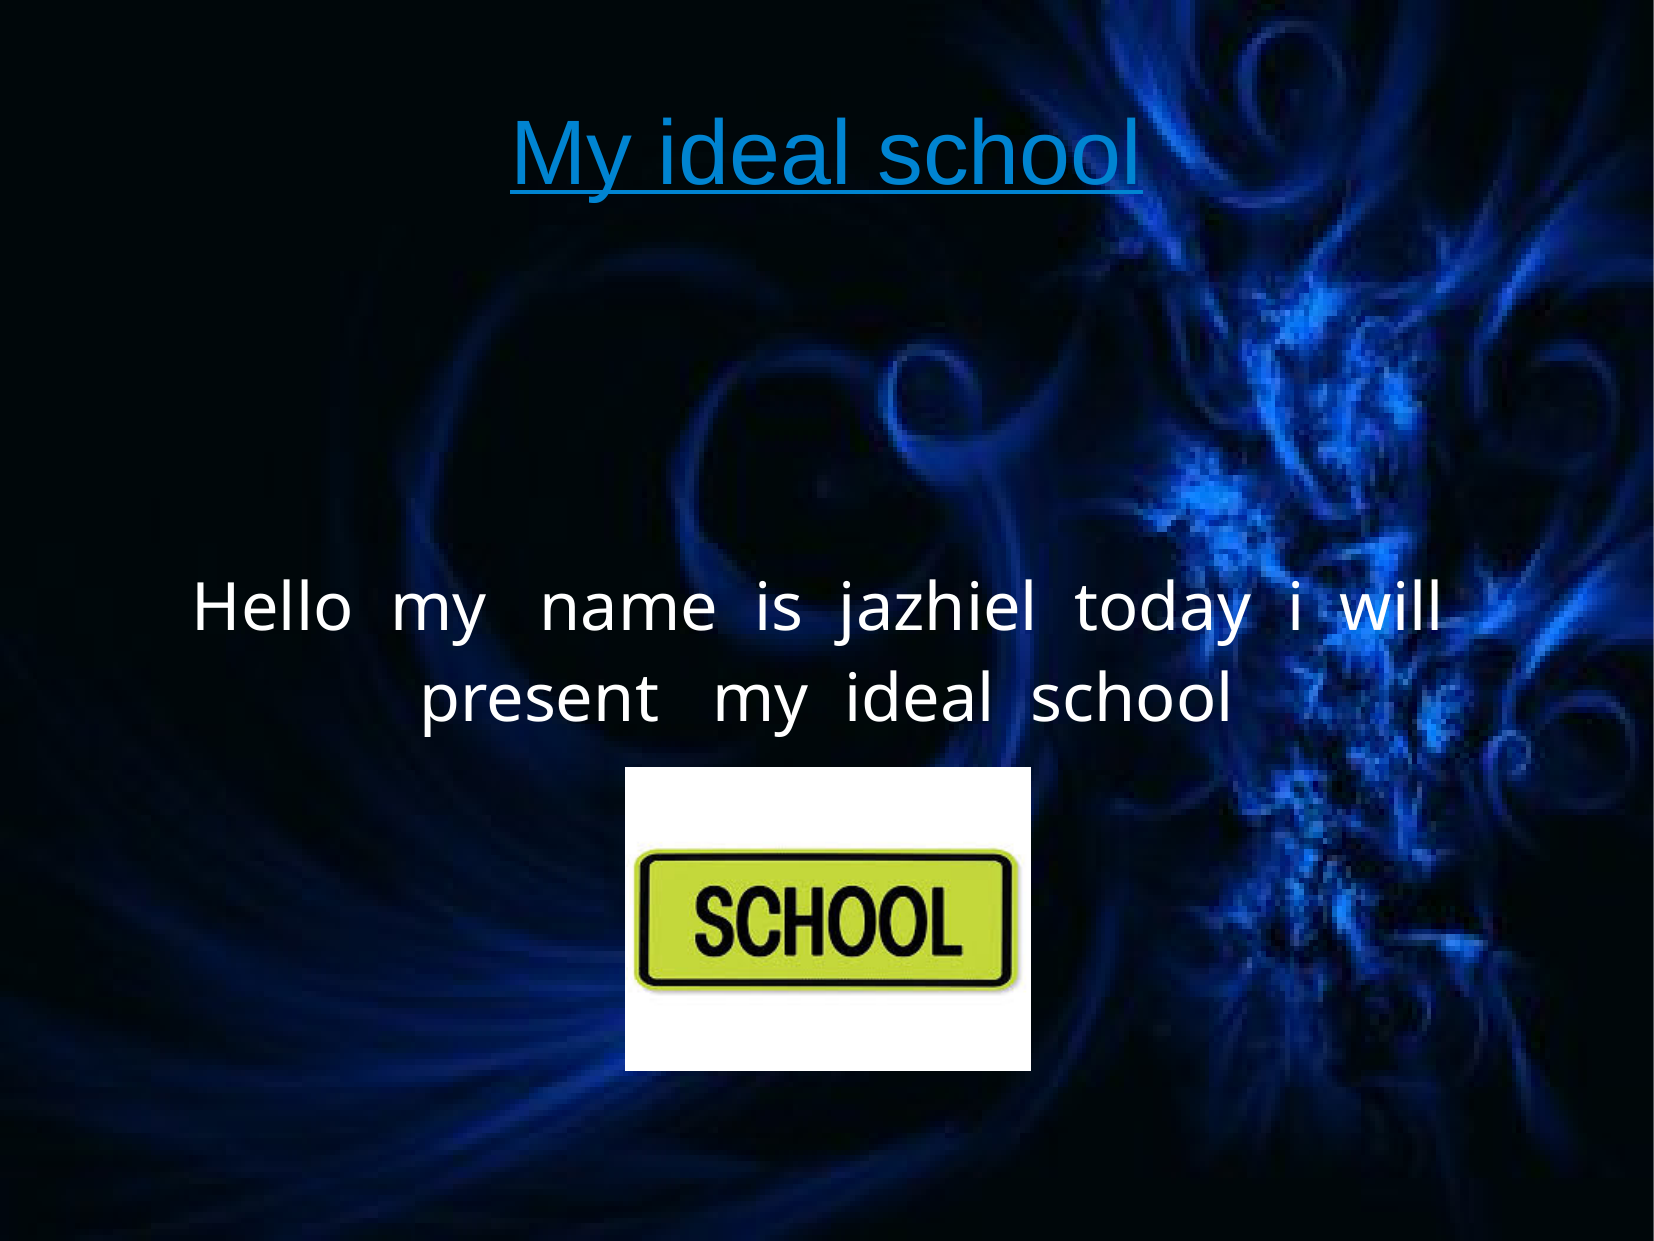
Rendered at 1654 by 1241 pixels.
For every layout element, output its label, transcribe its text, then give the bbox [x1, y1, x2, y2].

subtitle Hello my name is jazhiel today i will present my ideal school [82, 290, 1571, 1010]
title My ideal school [82, 49, 1571, 257]
picture [0, 0, 1654, 1241]
